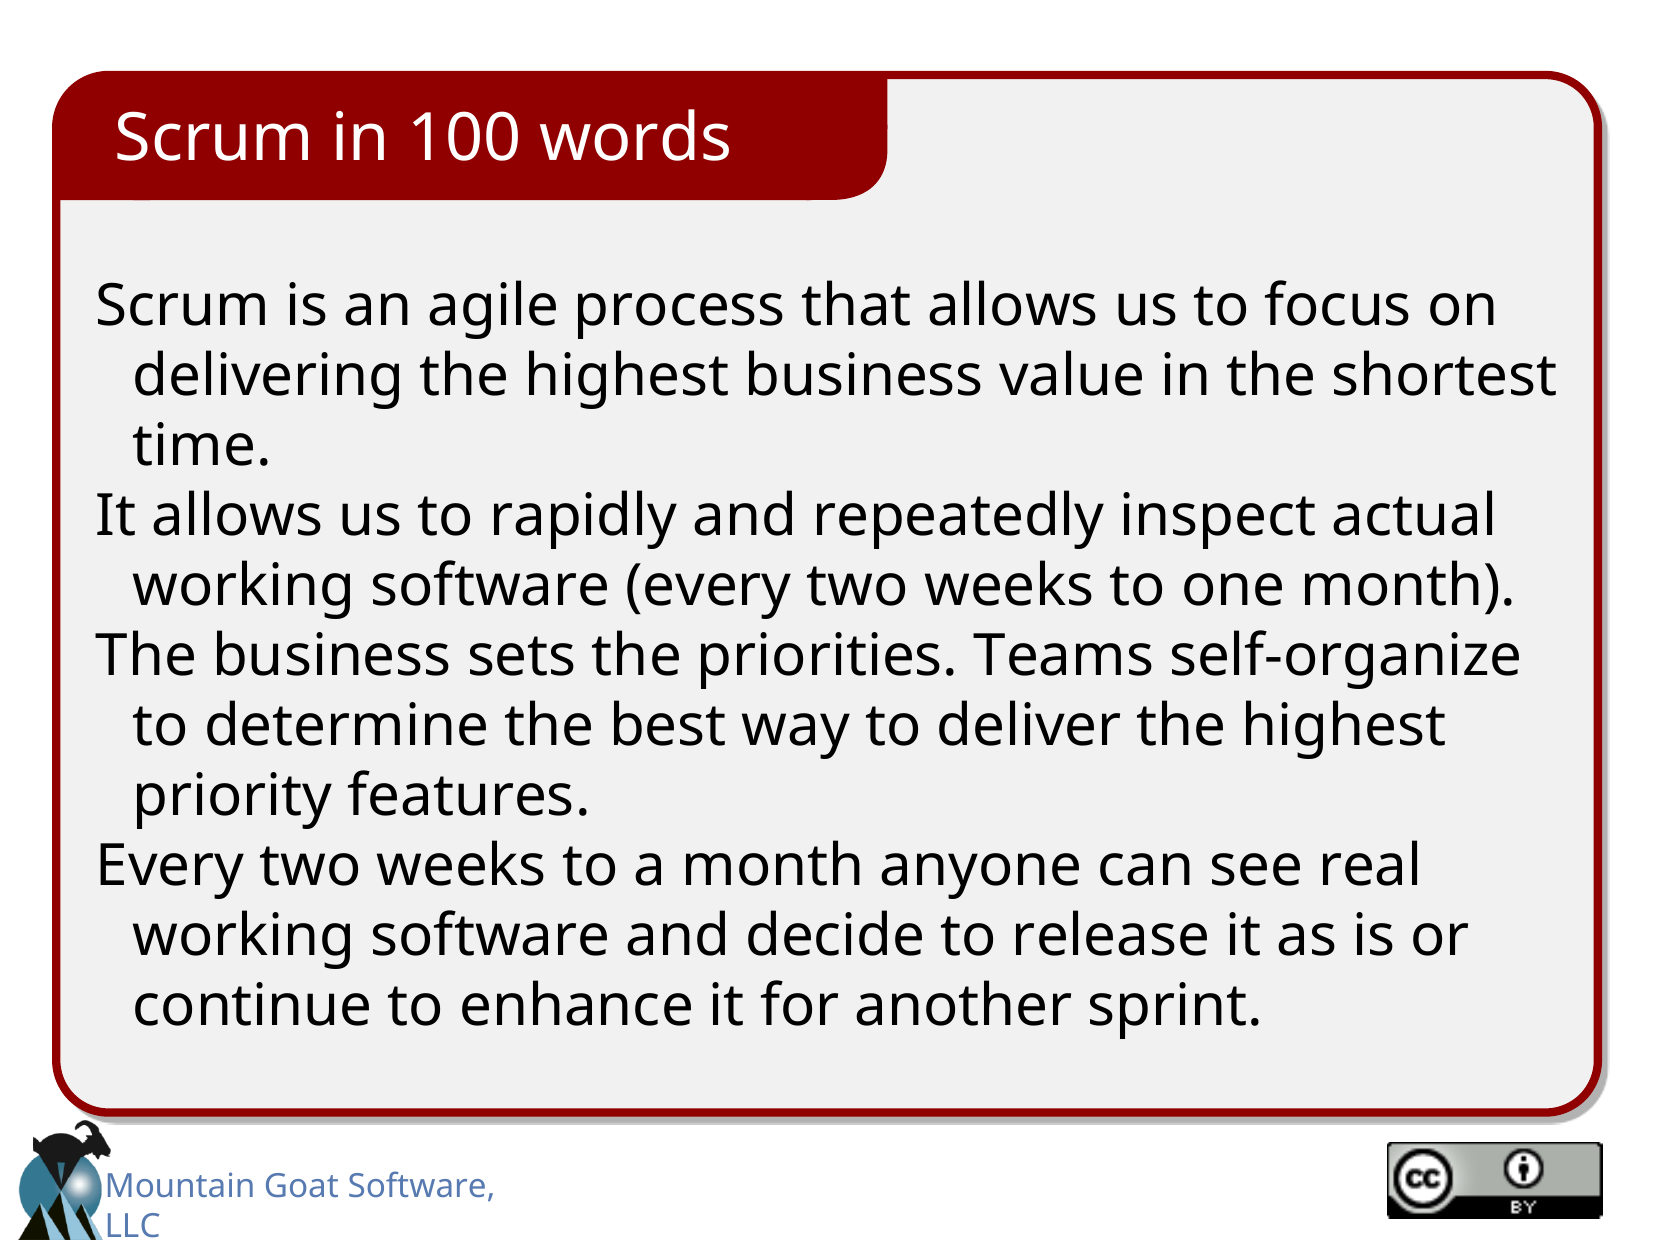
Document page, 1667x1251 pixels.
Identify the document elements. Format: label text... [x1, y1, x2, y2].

text_box [54, 74, 1598, 1113]
text_box Scrum is an agile process that allows us to focus on delivering the highest business value in the shortest time. It allows us to rapidly and repeatedly inspect actual working software (every two weeks to one month). The business sets the priorities. Teams self-organize to determine the best way to deliver the highest priority features. Every two weeks to a month anyone can see real working software and decide to release it as is or continue to enhance it for another sprint. [95, 239, 1559, 1065]
picture [1387, 1142, 1603, 1219]
text_box Scrum in 100 words [106, 85, 884, 200]
picture [18, 1120, 111, 1240]
